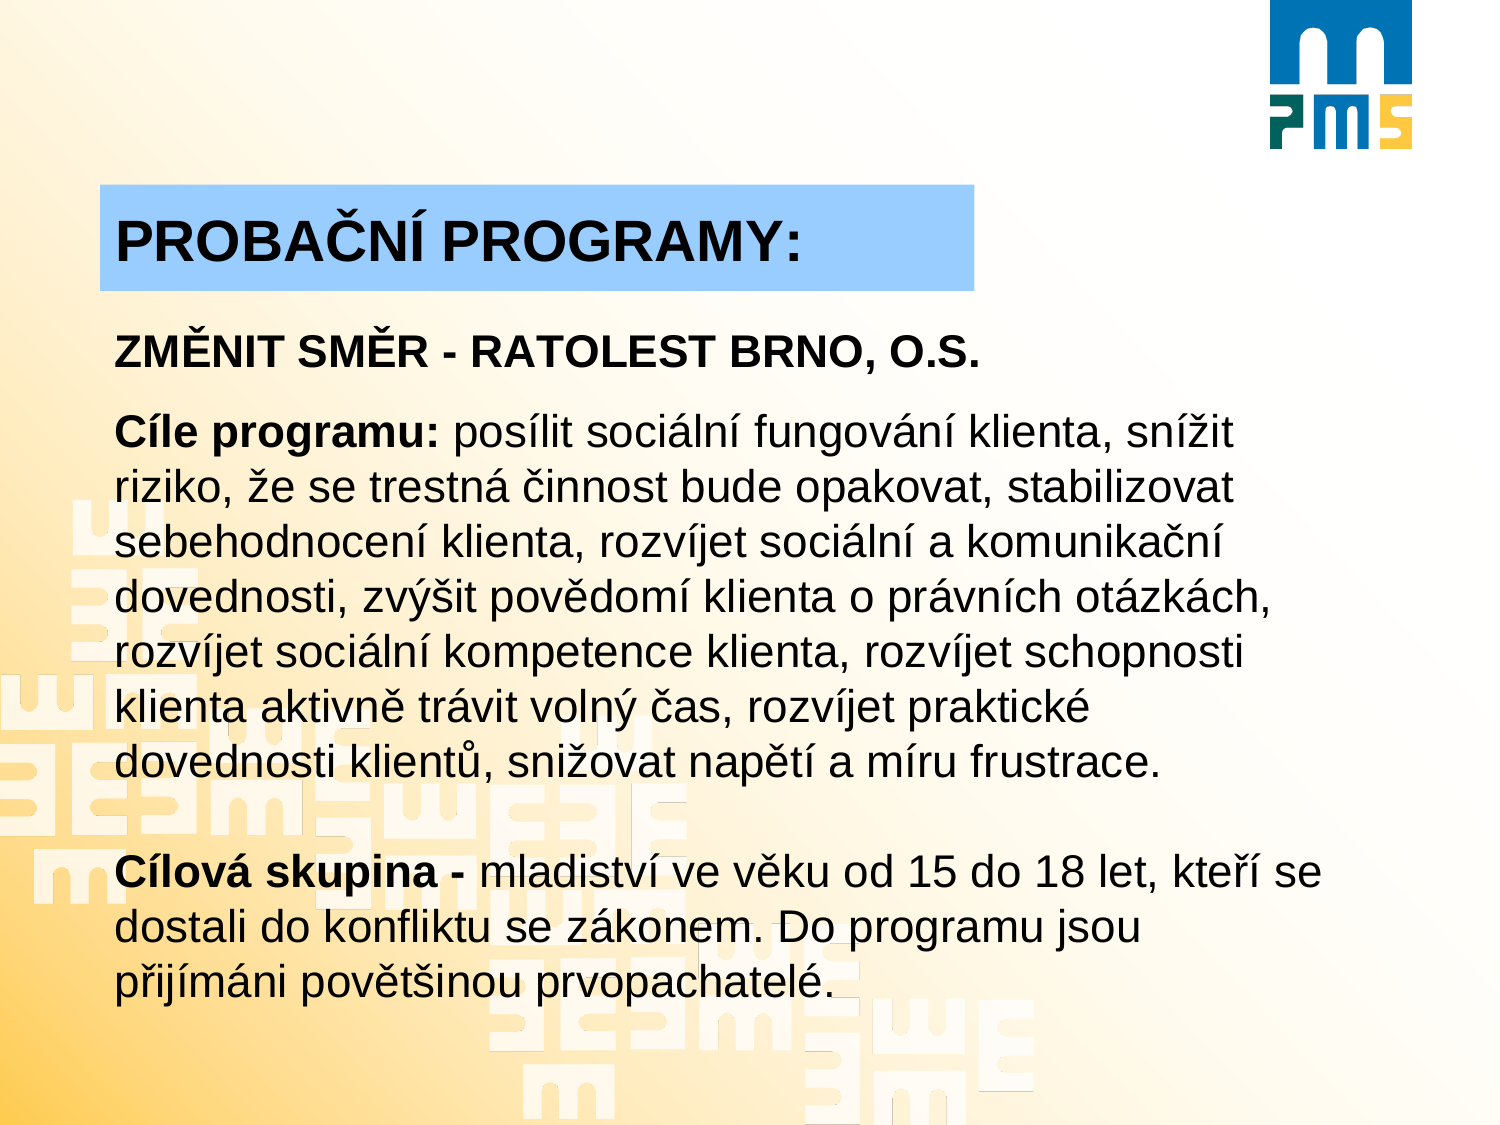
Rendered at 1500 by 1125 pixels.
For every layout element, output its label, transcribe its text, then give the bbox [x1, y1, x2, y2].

text_box ZMĚNIT SMĚR - RATOLEST BRNO, O.S. Cíle programu: posílit sociální fungování klienta, snížit riziko, že se trestná činnost bude opakovat, stabilizovat sebehodnocení klienta, rozvíjet sociální a komunikační dovednosti, zvýšit povědomí klienta o právních otázkách, rozvíjet sociální kompetence klienta, rozvíjet schopnosti klienta aktivně trávit volný čas, rozvíjet praktické dovednosti klientů, snižovat napětí a míru frustrace. Cílová skupina - mladiství ve věku od 15 do 18 let, kteří se dostali do konfliktu se zákonem. Do programu jsou přijímáni povětšinou prvopachatelé. [100, 314, 1341, 1012]
picture [0, 0, 1500, 1125]
title PROBAČNÍ PROGRAMY: [100, 184, 975, 291]
